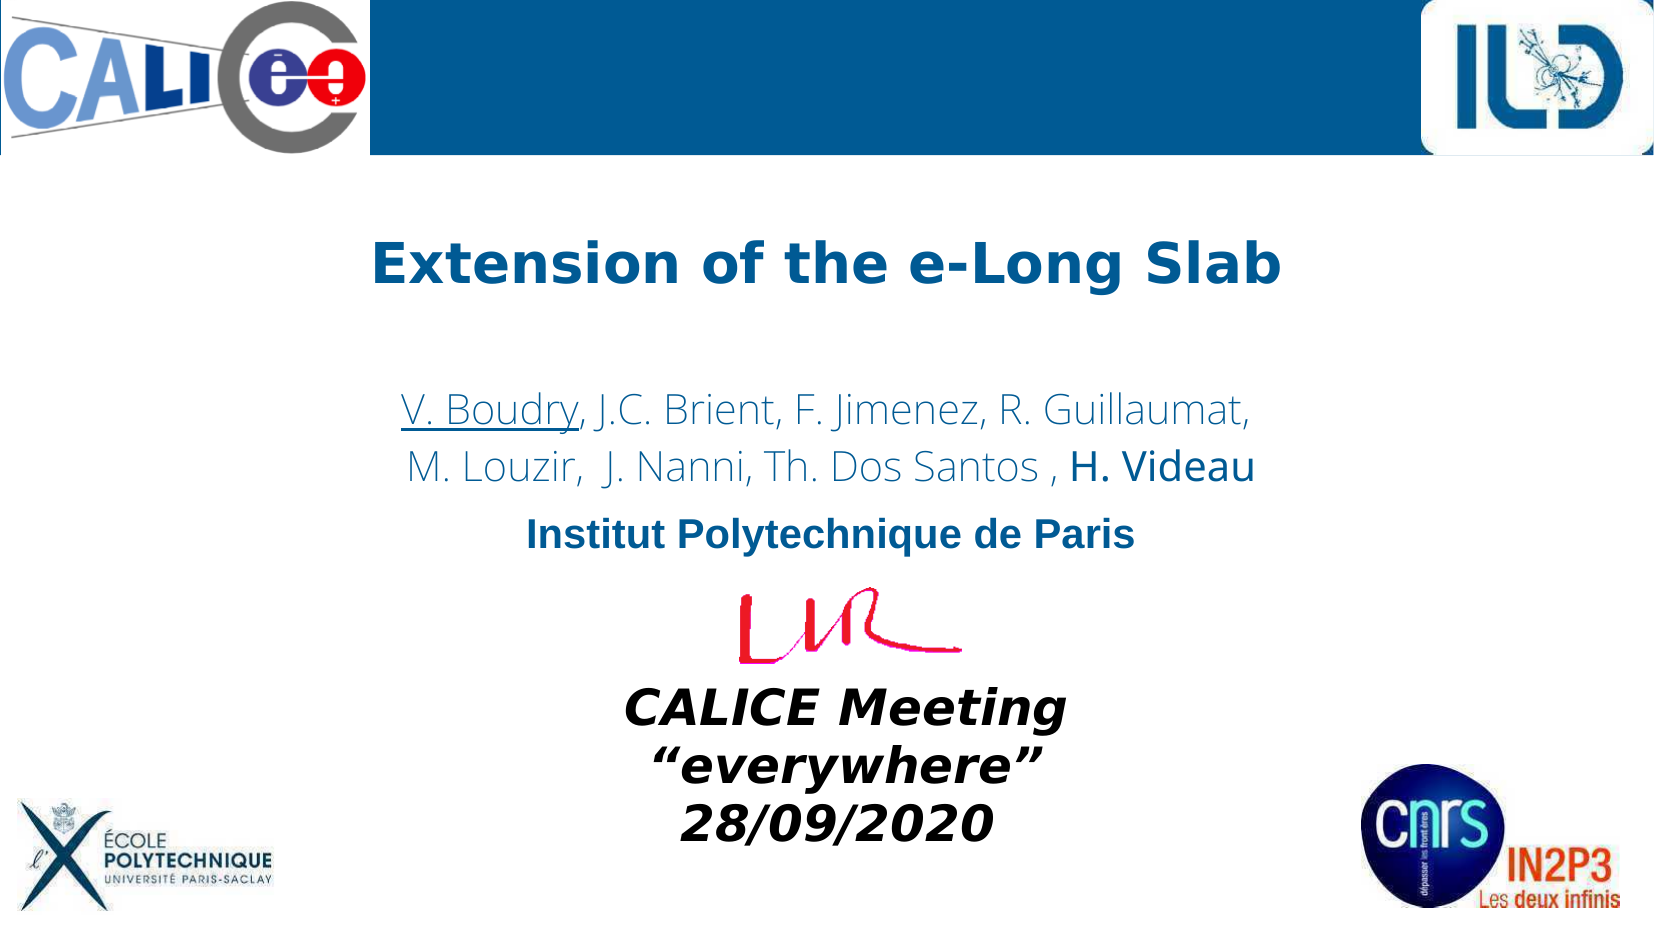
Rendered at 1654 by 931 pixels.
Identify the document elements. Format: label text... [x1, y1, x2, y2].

picture [17, 798, 275, 915]
picture [739, 587, 962, 664]
subtitle CALICE Meeting “everywhere” 28/09/2020 [67, 366, 1603, 854]
text_box V. Boudry, J.C. Brient, F. Jimenez, R. Guillaumat, M. Louzir, J. Nanni, Th. Dos Santos , H. Videau Institut Polytechnique de Paris [183, 379, 1480, 605]
title Extension of the e-Long Slab [14, 163, 1639, 366]
picture [1, 0, 370, 156]
picture [1361, 764, 1620, 908]
picture [1421, 0, 1654, 155]
